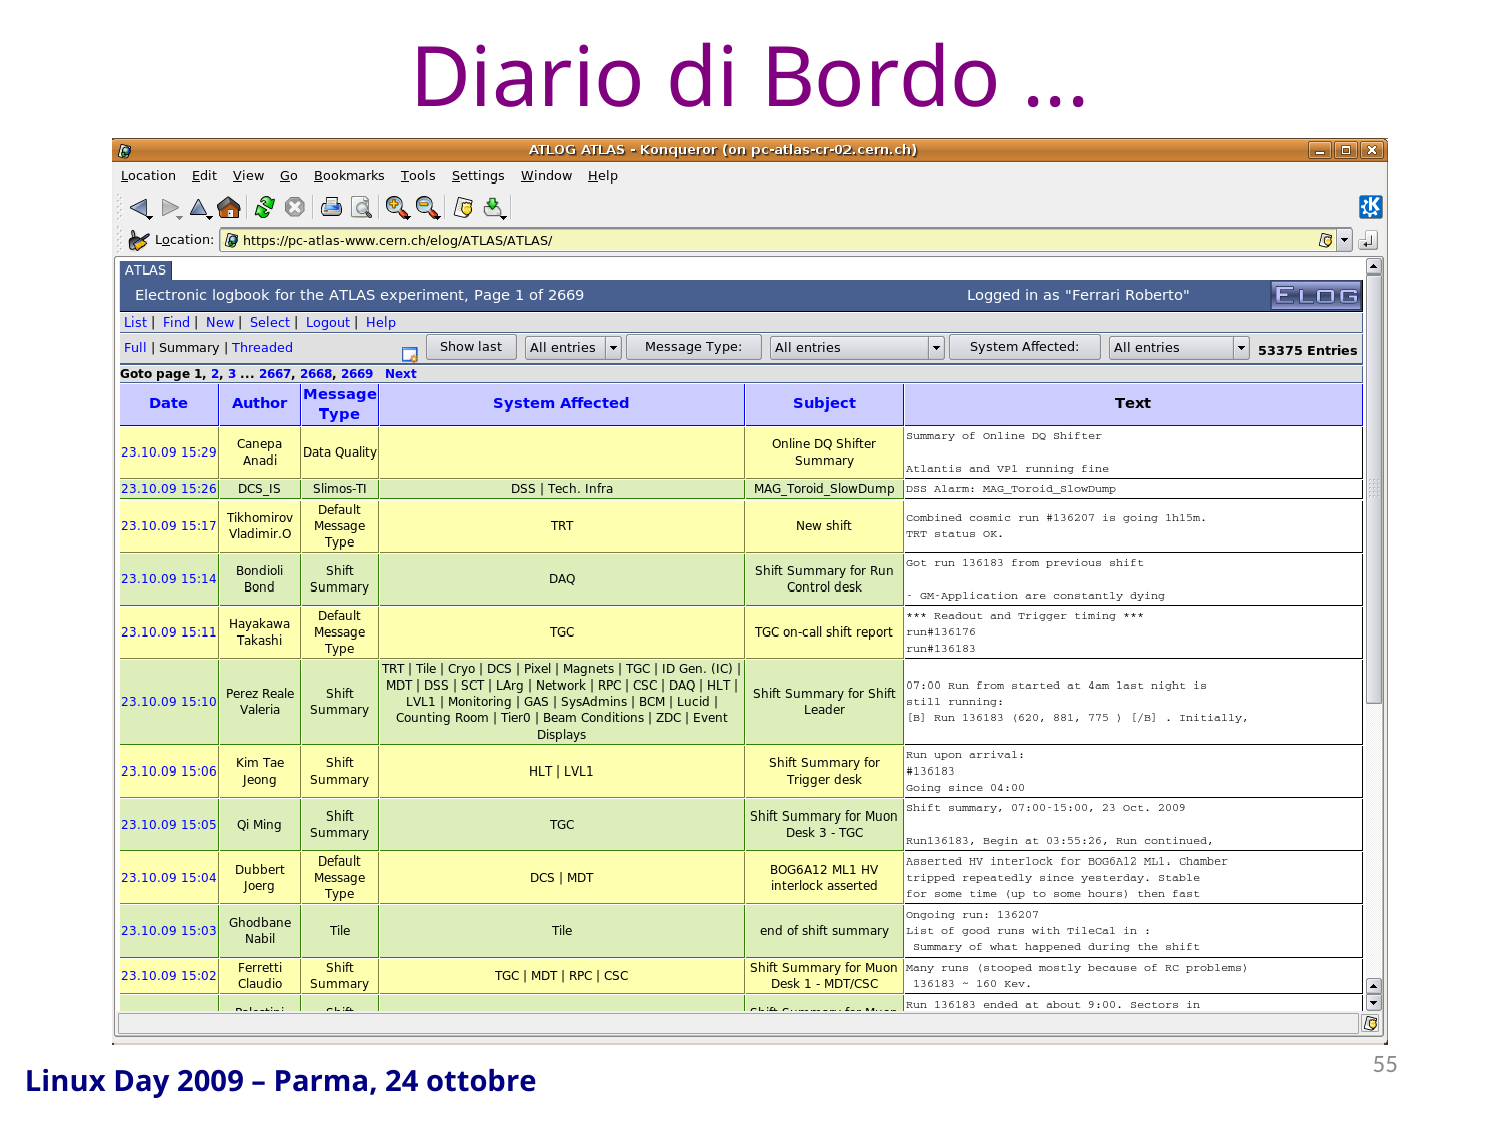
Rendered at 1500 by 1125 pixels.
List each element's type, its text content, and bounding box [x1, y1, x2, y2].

text_box Diario di Bordo ... [41, 0, 1459, 132]
picture [112, 138, 1388, 1045]
